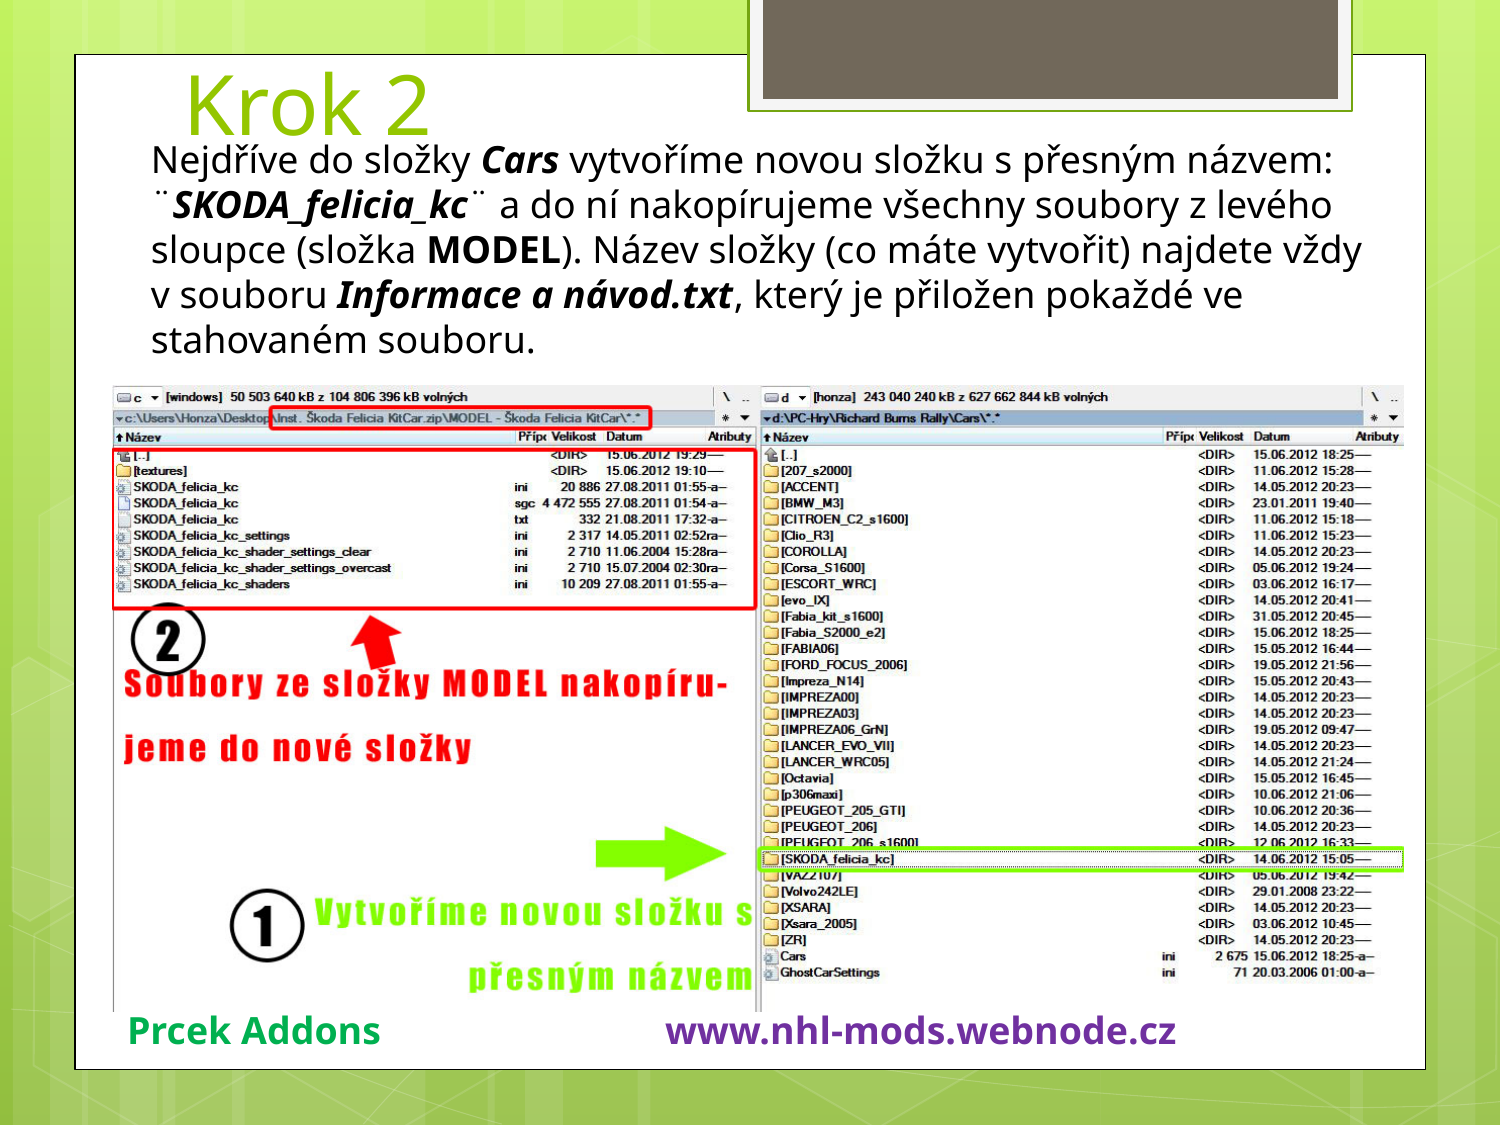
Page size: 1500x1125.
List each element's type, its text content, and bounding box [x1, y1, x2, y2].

title Krok 2 [168, 0, 1322, 128]
text_box Prcek Addons www.nhl-mods.webnode.cz [112, 999, 1378, 1061]
picture [112, 385, 1404, 1012]
text_box Nejdříve do složky Cars vytvoříme novou složku s přesným názvem: ¨SKODA_felicia_kc¨ a do ní nakopírujeme všechny soubory z levého sloupce (složka MODEL). Název složky (co máte vytvořit) najdete vždy v souboru Informace a návod.txt, který je přiložen pokaždé ve stahovaném souboru. [135, 128, 1378, 371]
